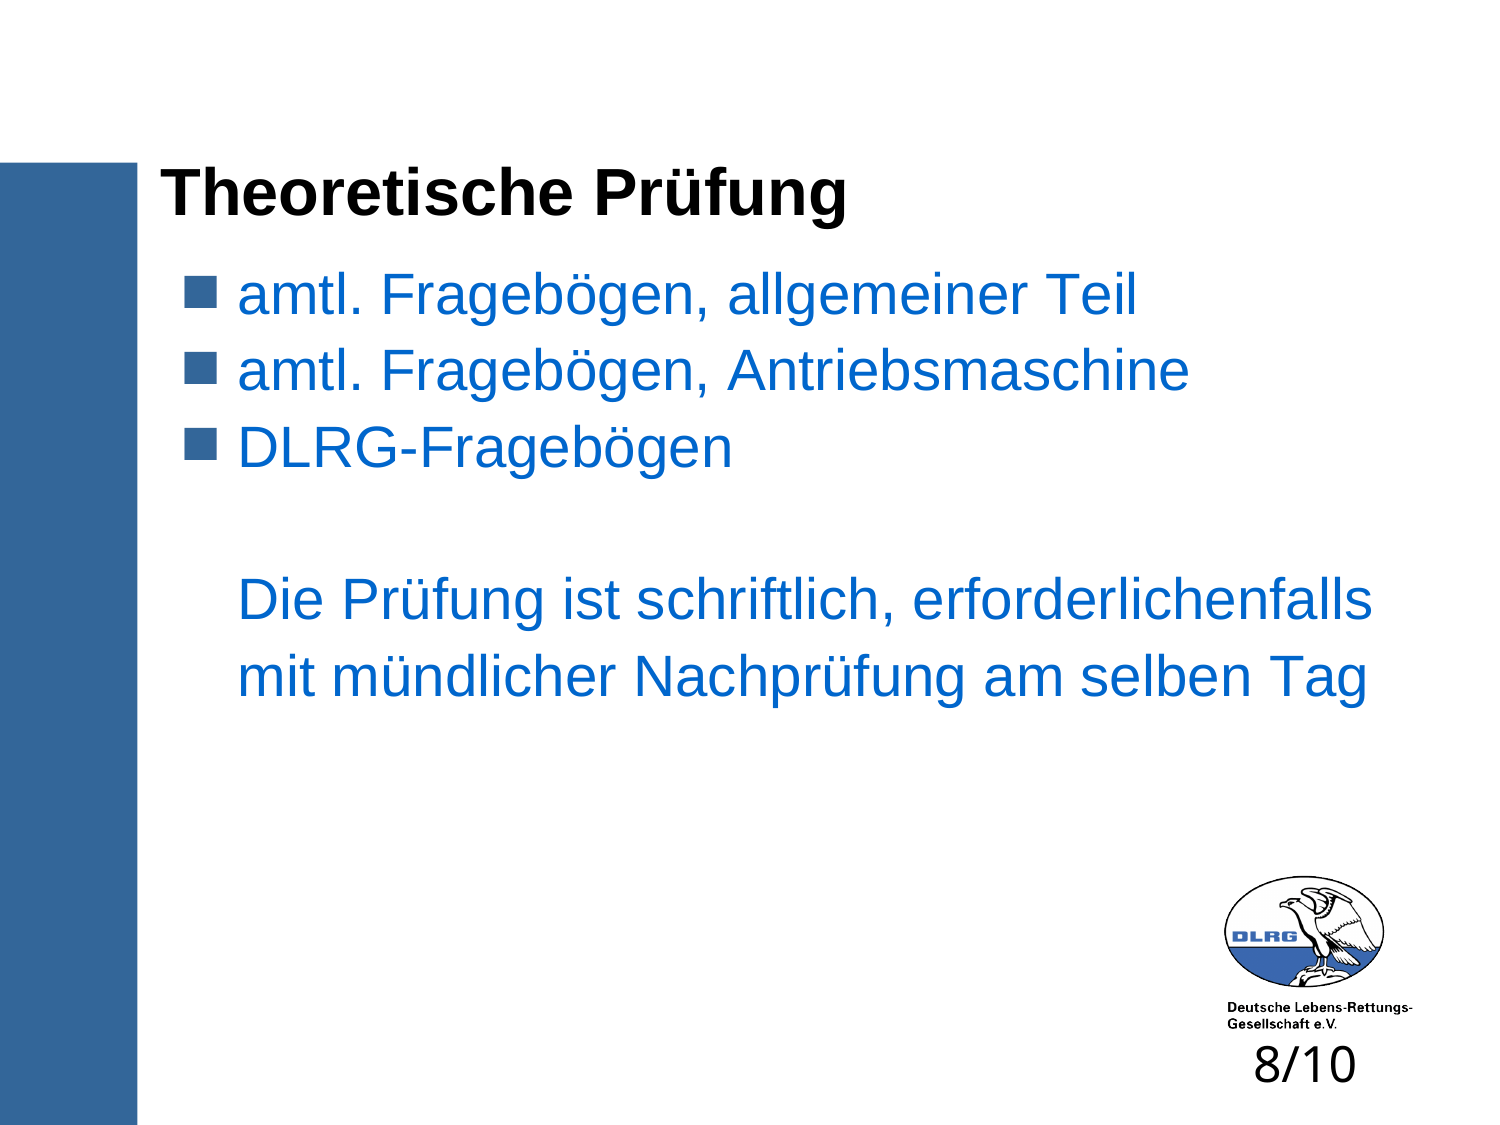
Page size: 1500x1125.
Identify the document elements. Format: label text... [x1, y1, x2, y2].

list amtl. Fragebögen, allgemeiner Teil amtl. Fragebögen, Antriebsmaschine DLRG-Fragebögen Die Prüfung ist schriftlich, erforderlichenfalls mit mündlicher Nachprüfung am selben Tag [184, 259, 1481, 790]
picture [1224, 874, 1413, 1030]
text_box [680, 588, 710, 659]
text_box <Nummer>/10 [1238, 1037, 1500, 1107]
title Theoretische Prüfung [160, 101, 1433, 286]
